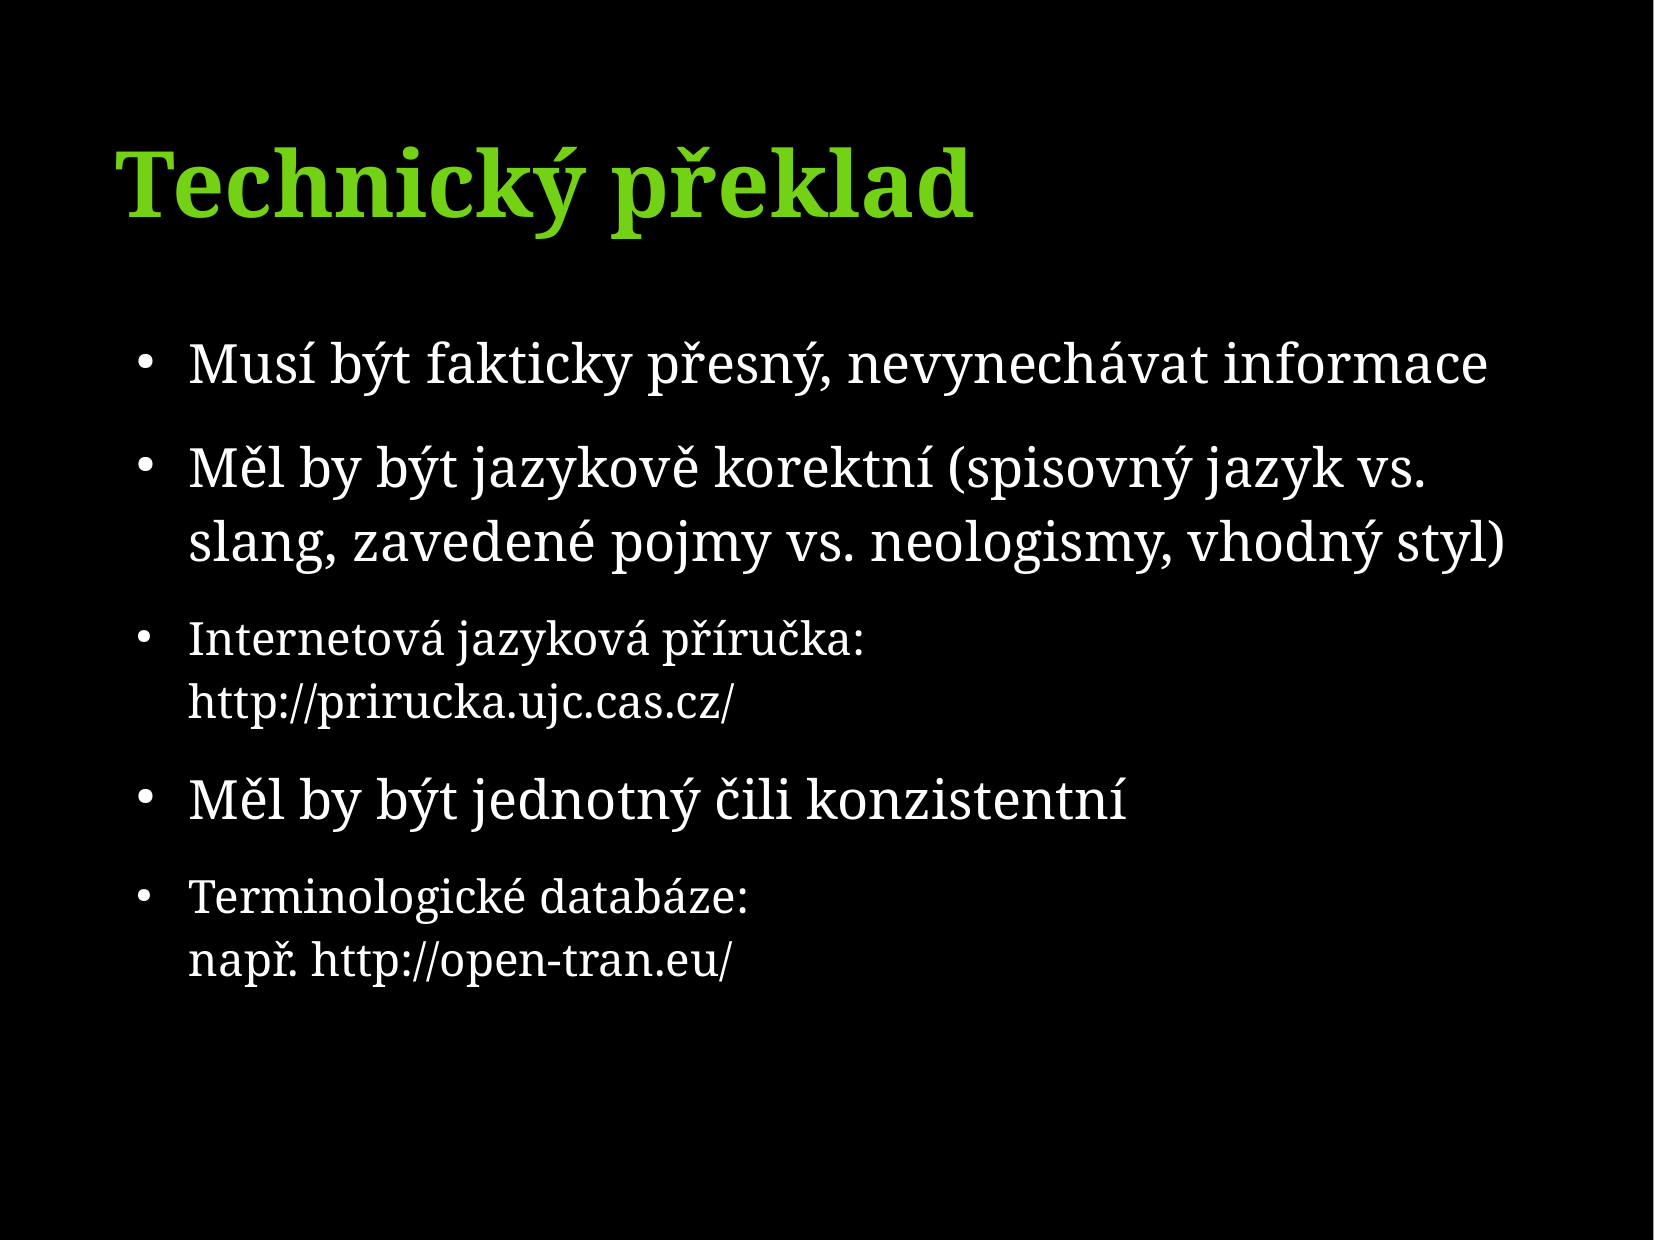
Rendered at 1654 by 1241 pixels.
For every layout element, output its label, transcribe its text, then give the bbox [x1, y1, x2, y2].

list Musí být fakticky přesný, nevynechávat informace Měl by být jazykově korektní (spisovný jazyk vs. slang, zavedené pojmy vs. neologismy, vhodný styl) Internetová jazyková příručka: http://prirucka.ujc.cas.cz/ Měl by být jednotný čili konzistentní Terminologické databáze: např. http://open-tran.eu/ [118, 325, 1536, 1145]
title Technický překlad [115, 78, 1539, 287]
